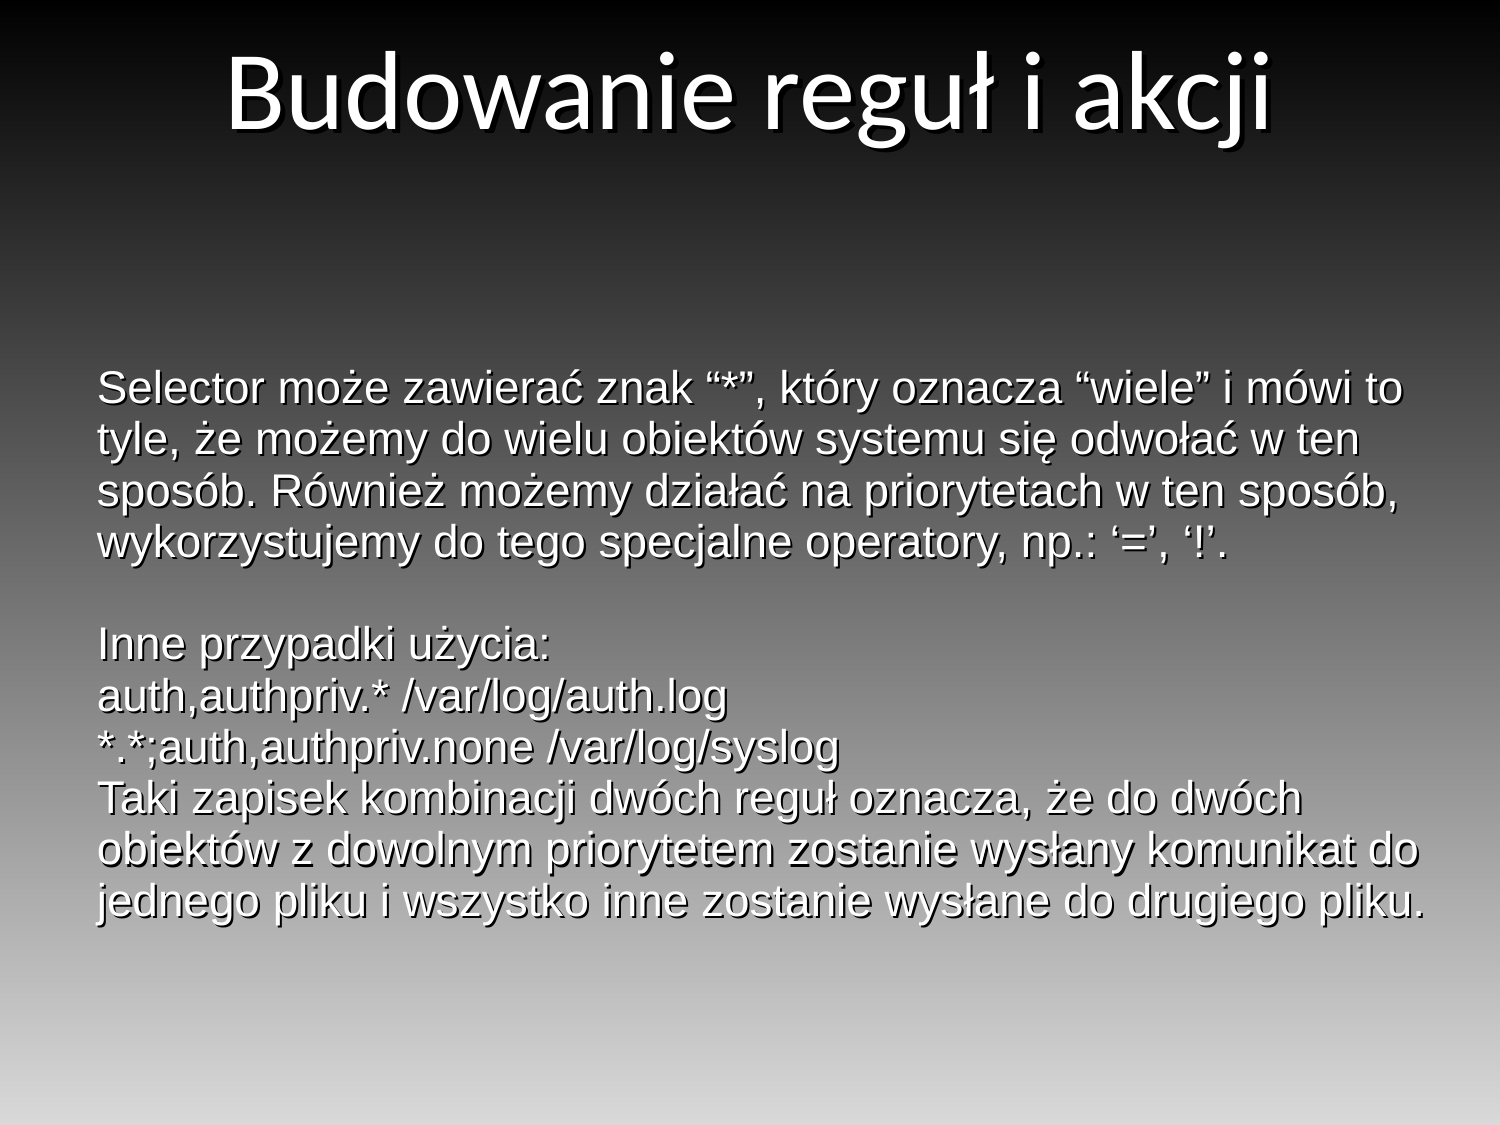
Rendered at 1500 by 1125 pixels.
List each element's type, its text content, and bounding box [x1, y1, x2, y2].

title Budowanie reguł i akcji [75, 33, 1425, 244]
subtitle Selector może zawierać znak “*”, który oznacza “wiele” i mówi to tyle, że możemy do wielu obiektów systemu się odwołać w ten sposób. Również możemy działać na priorytetach w ten sposób, wykorzystujemy do tego specjalne operatory, np.: ‘=’, ‘!’. Inne przypadki użycia: auth,authpriv.* /var/log/auth.log *.*;auth,authpriv.none /var/log/syslog Taki zapisek kombinacji dwóch reguł oznacza, że do dwóch obiektów z dowolnym priorytetem zostanie wysłany komunikat do jednego pliku i wszystko inne zostanie wysłane do drugiego pliku. [96, 305, 1447, 1034]
